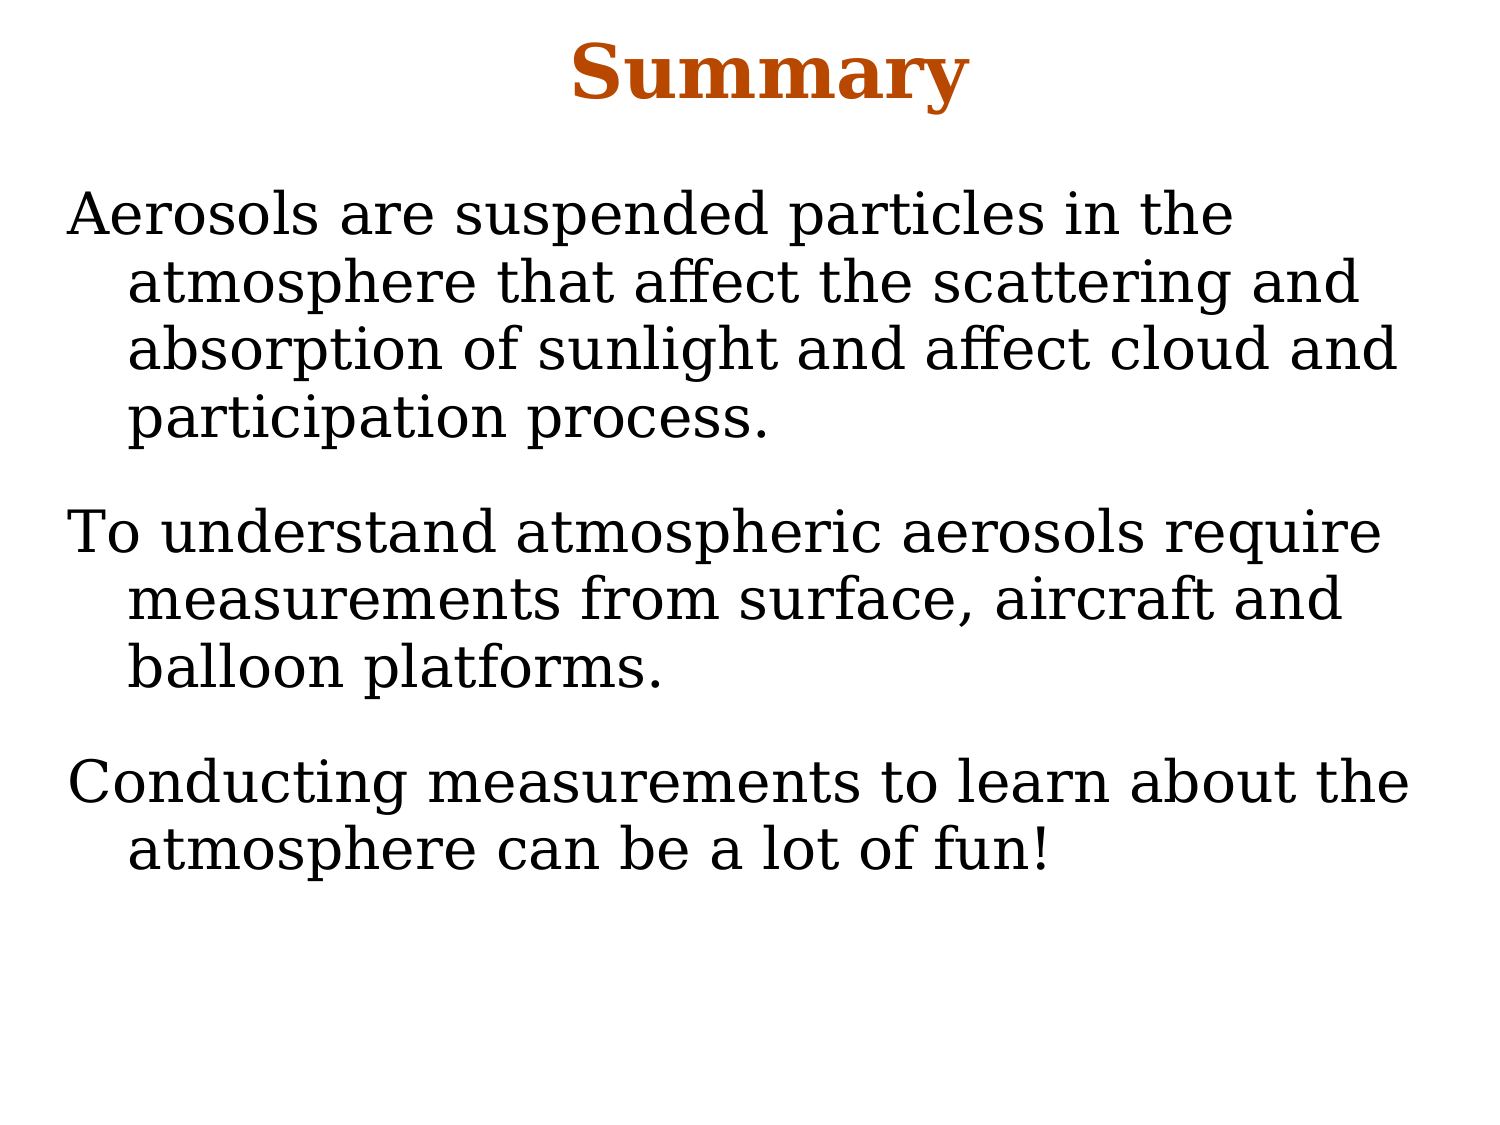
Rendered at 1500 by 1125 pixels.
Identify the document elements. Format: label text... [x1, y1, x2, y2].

text_box Summary [537, 31, 1000, 116]
text_box Aerosols are suspended particles in the atmosphere that affect the scattering and absorption of sunlight and affect cloud and participation process. To understand atmospheric aerosols require measurements from surface, aircraft and balloon platforms. Conducting measurements to learn about the atmosphere can be a lot of fun! [53, 172, 1471, 892]
